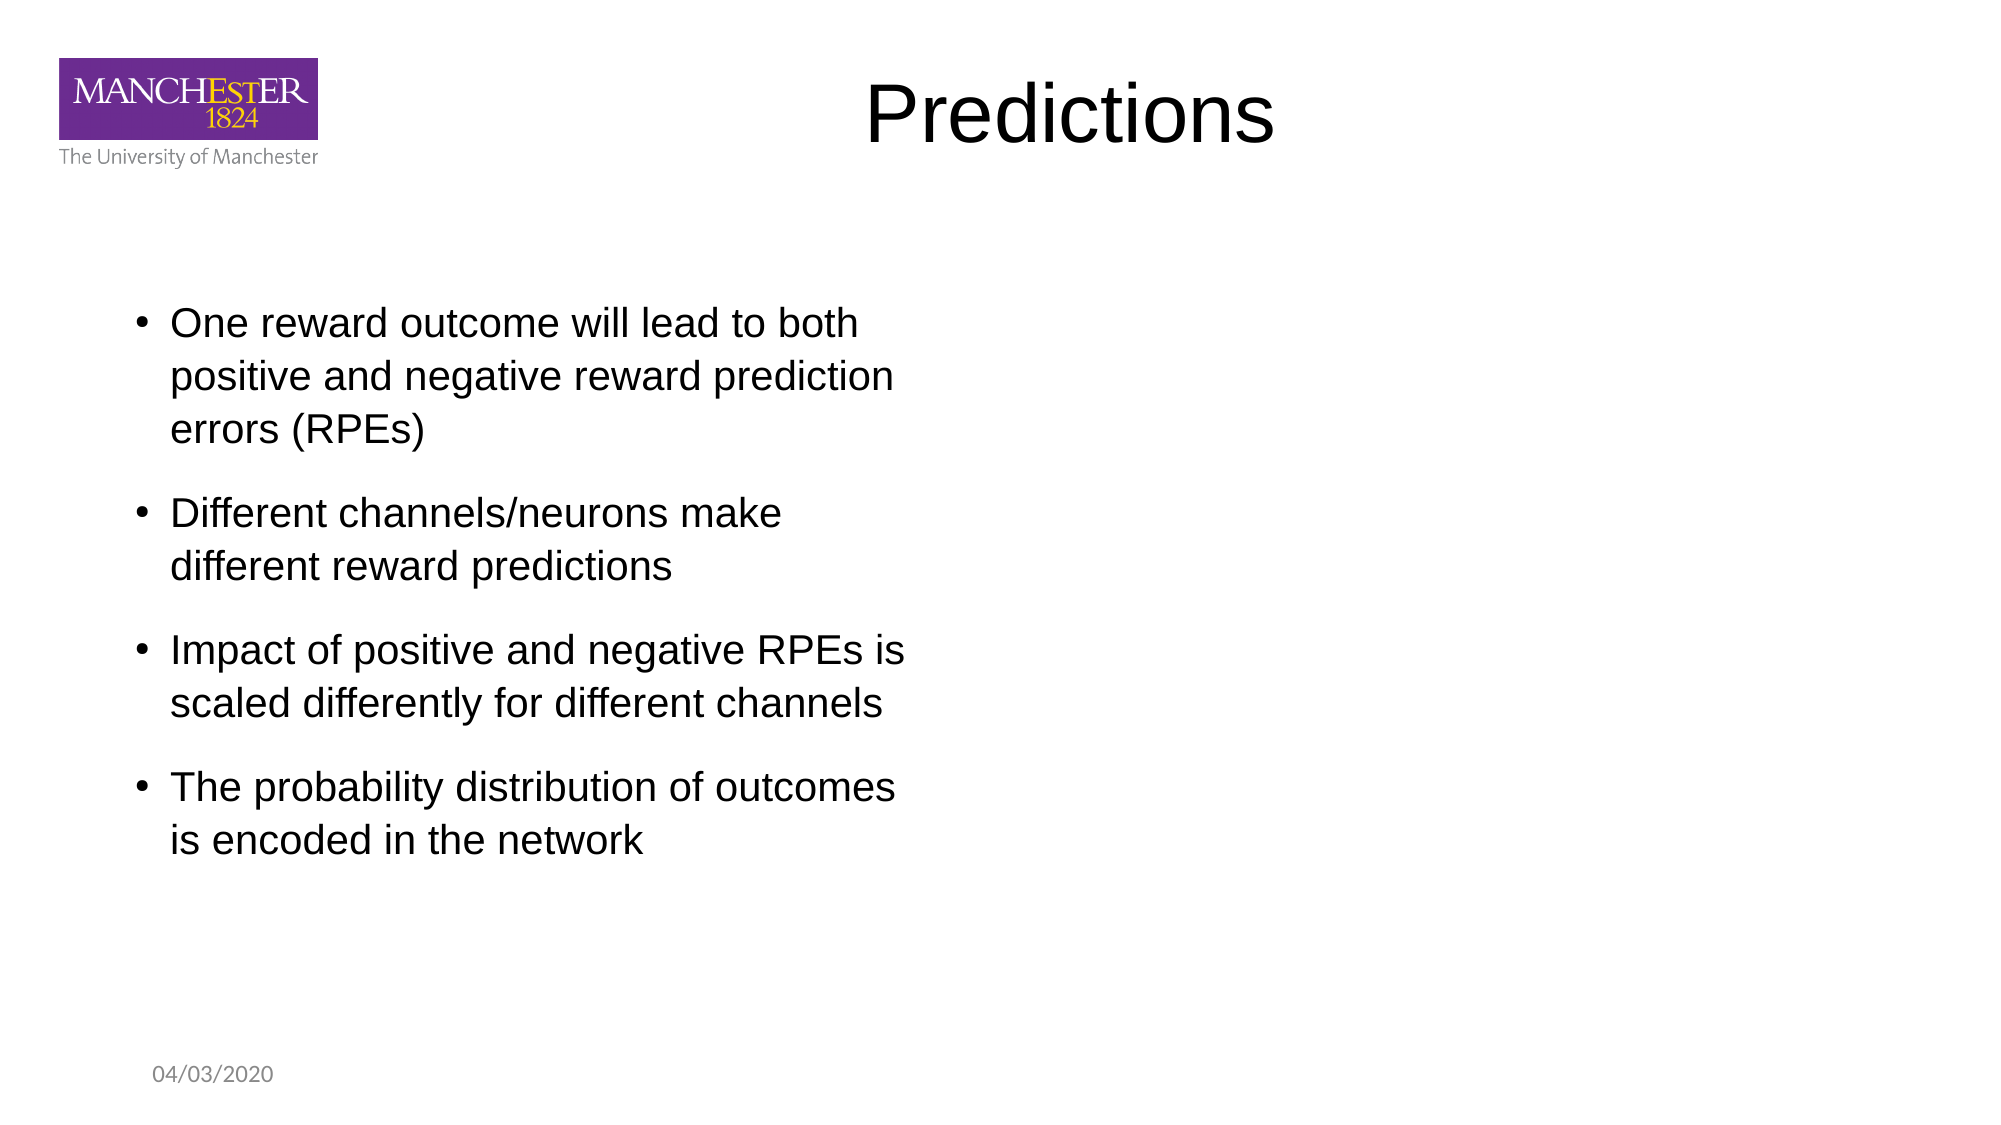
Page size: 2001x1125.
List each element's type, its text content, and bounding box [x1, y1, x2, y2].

slide_number 04/03/2020 [137, 1042, 588, 1103]
picture [59, 58, 318, 169]
text_box One reward outcome will lead to both positive and negative reward prediction errors (RPEs) Different channels/neurons make different reward predictions Impact of positive and negative RPEs is scaled differently for different channels The probability distribution of outcomes is encoded in the network [120, 285, 931, 978]
title Predictions [338, 44, 1804, 183]
